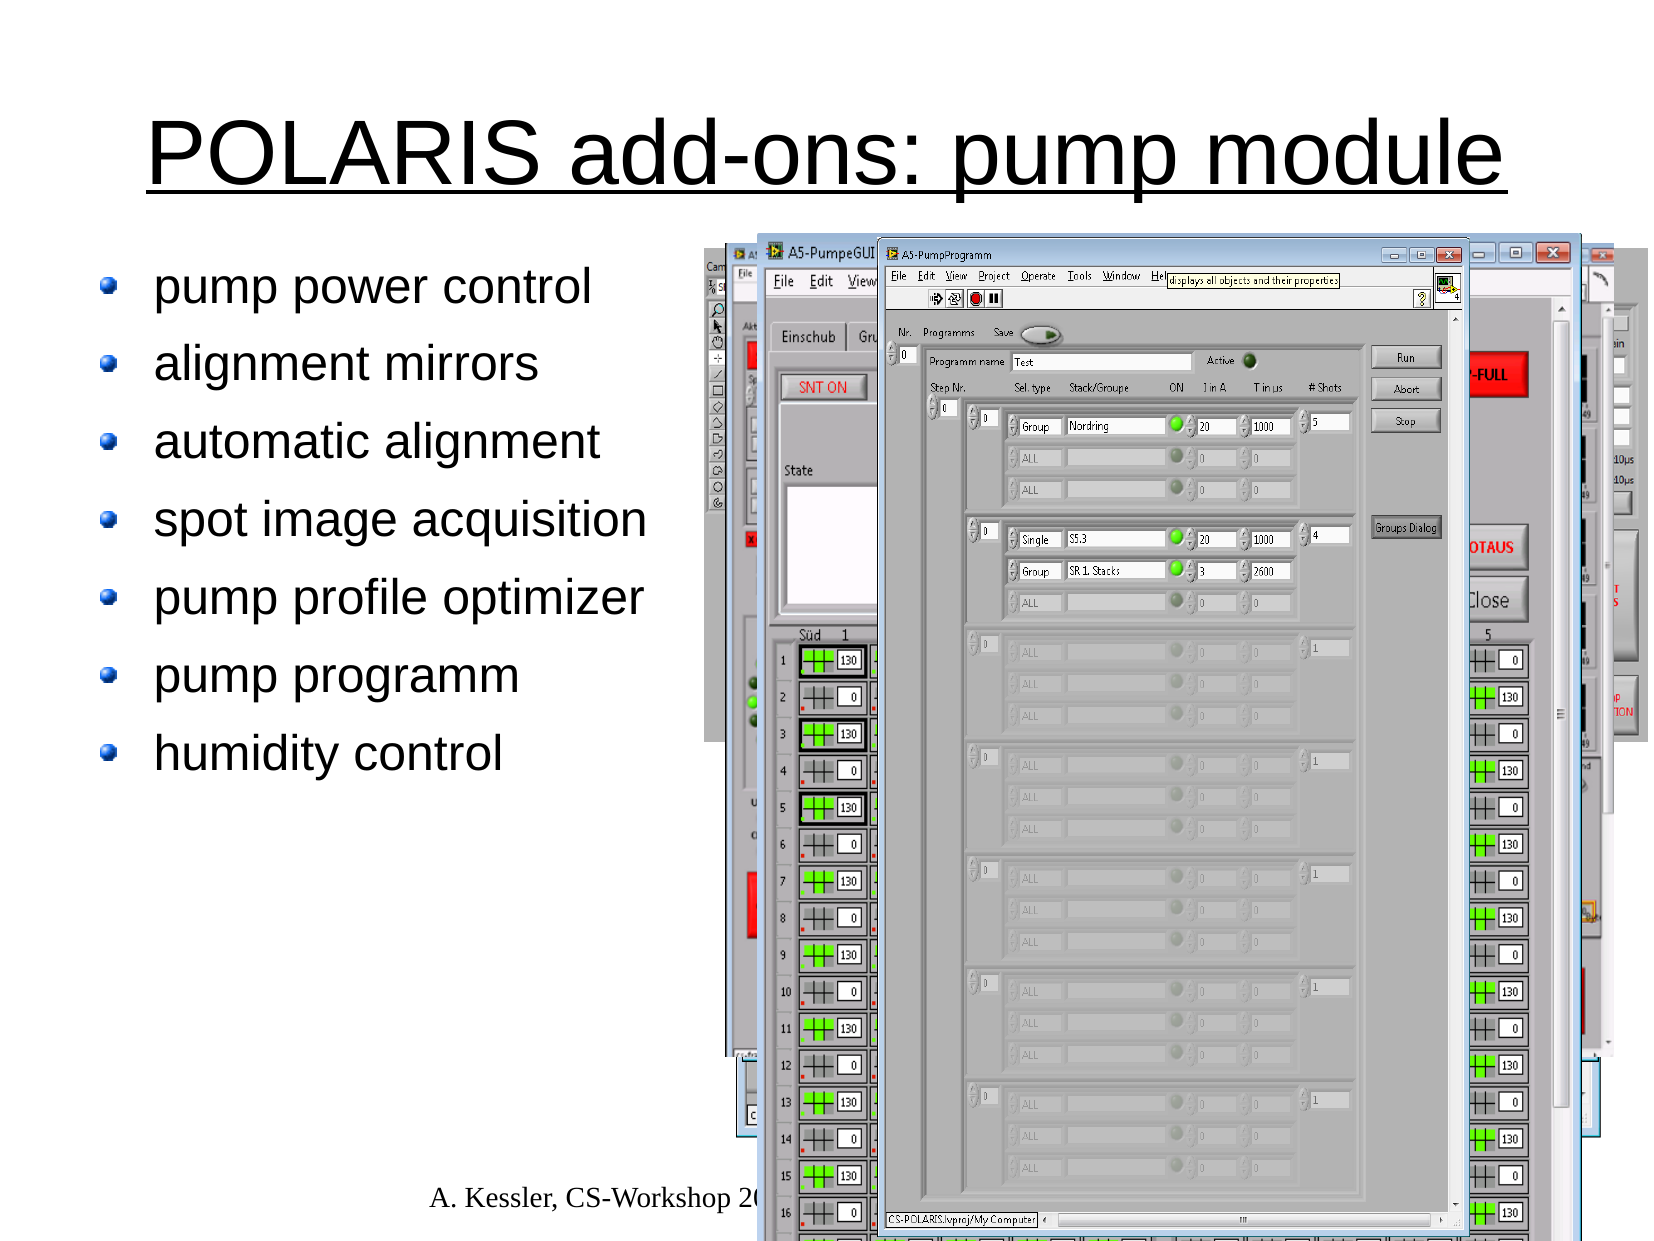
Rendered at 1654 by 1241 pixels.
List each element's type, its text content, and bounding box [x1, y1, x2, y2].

picture [704, 233, 1648, 1241]
title POLARIS add-ons: pump module [82, 49, 1571, 257]
list pump power control alignment mirrors automatic alignment spot image acquisition pump profile optimizer pump programm humidity control [82, 257, 809, 804]
